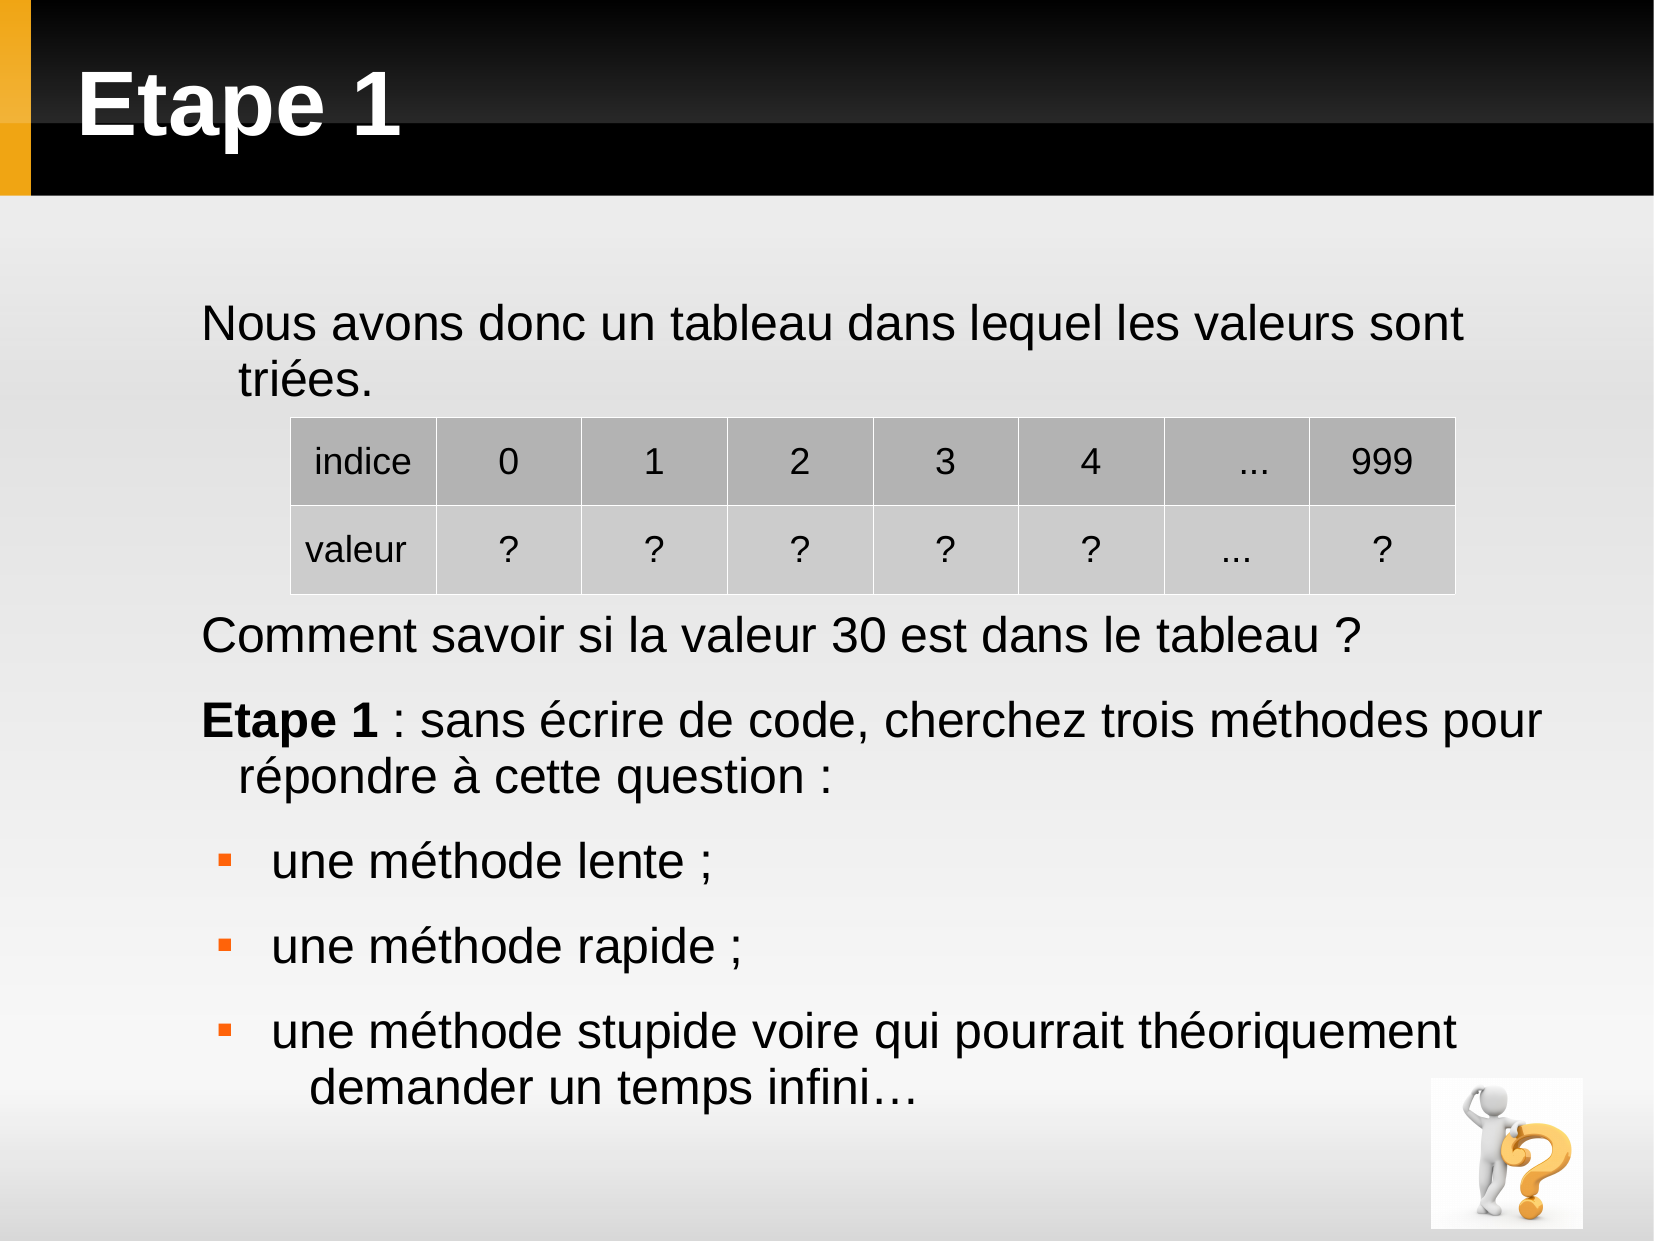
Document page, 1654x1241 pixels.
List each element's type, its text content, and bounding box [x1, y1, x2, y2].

table_header 999 [1310, 418, 1455, 505]
table_header indice [291, 418, 436, 505]
table_header 3 [874, 418, 1018, 505]
table_header ... [1165, 418, 1309, 505]
table_cell ? [728, 506, 873, 594]
table_header 4 [1019, 418, 1164, 505]
title Etape 1 [76, 0, 1565, 208]
table_cell ? [437, 506, 581, 594]
table_cell ? [874, 506, 1018, 594]
table_header 1 [582, 418, 727, 505]
table_cell valeur [291, 506, 436, 594]
table_header 0 [437, 418, 581, 505]
table_header 2 [728, 418, 873, 505]
table_cell ? [1310, 506, 1455, 594]
list Nous avons donc un tableau dans lequel les valeurs sont triées. Comment savoir si la valeur 30 est dans le tableau ? Etape 1 : sans écrire de code, cherchez trois méthodes pour répondre à cette question : une méthode lente ; une méthode rapide ; une méthode stupide voire qui pourrait théoriquement demander un temps infini… [88, 295, 1577, 1116]
table_cell ? [1019, 506, 1164, 594]
table_cell ... [1165, 506, 1309, 594]
picture [0, 0, 1654, 1241]
table_cell ? [582, 506, 727, 594]
